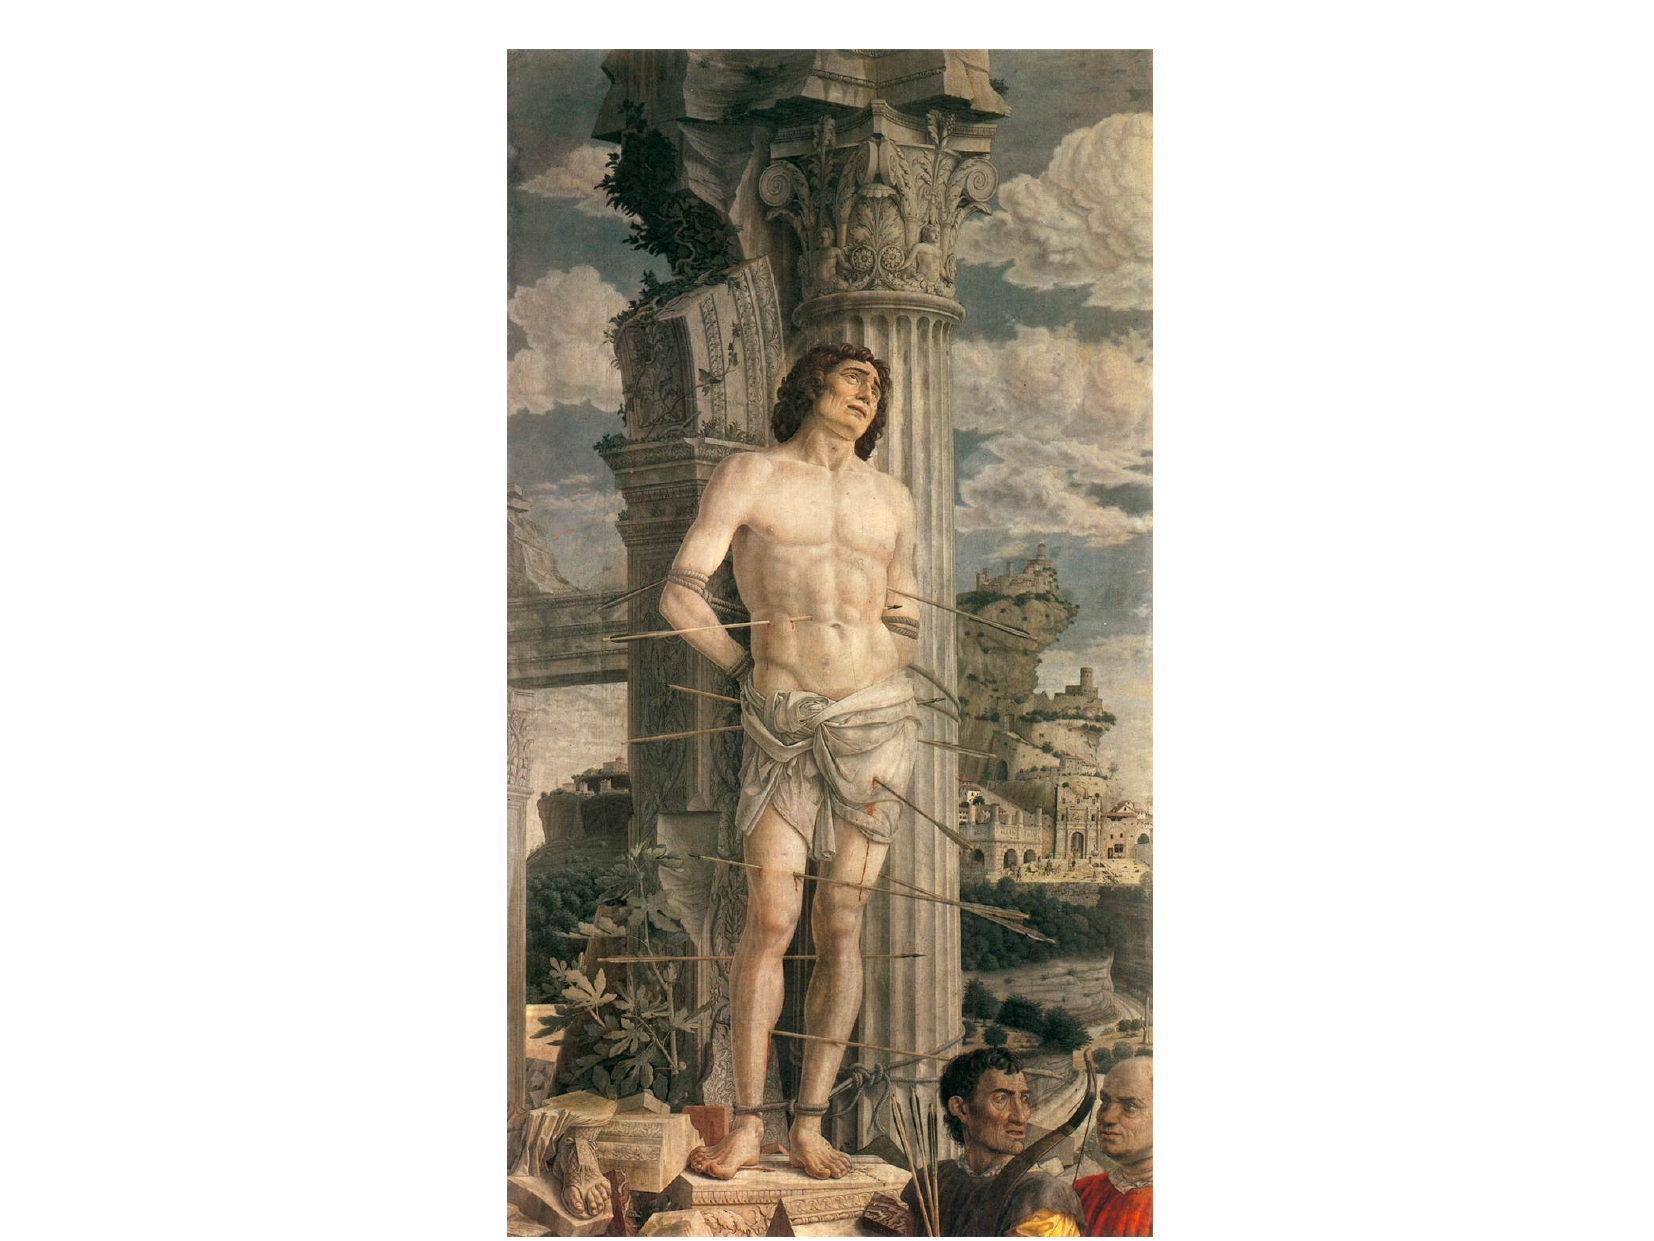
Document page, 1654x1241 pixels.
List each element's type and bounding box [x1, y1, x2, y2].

picture [507, 49, 1153, 1237]
